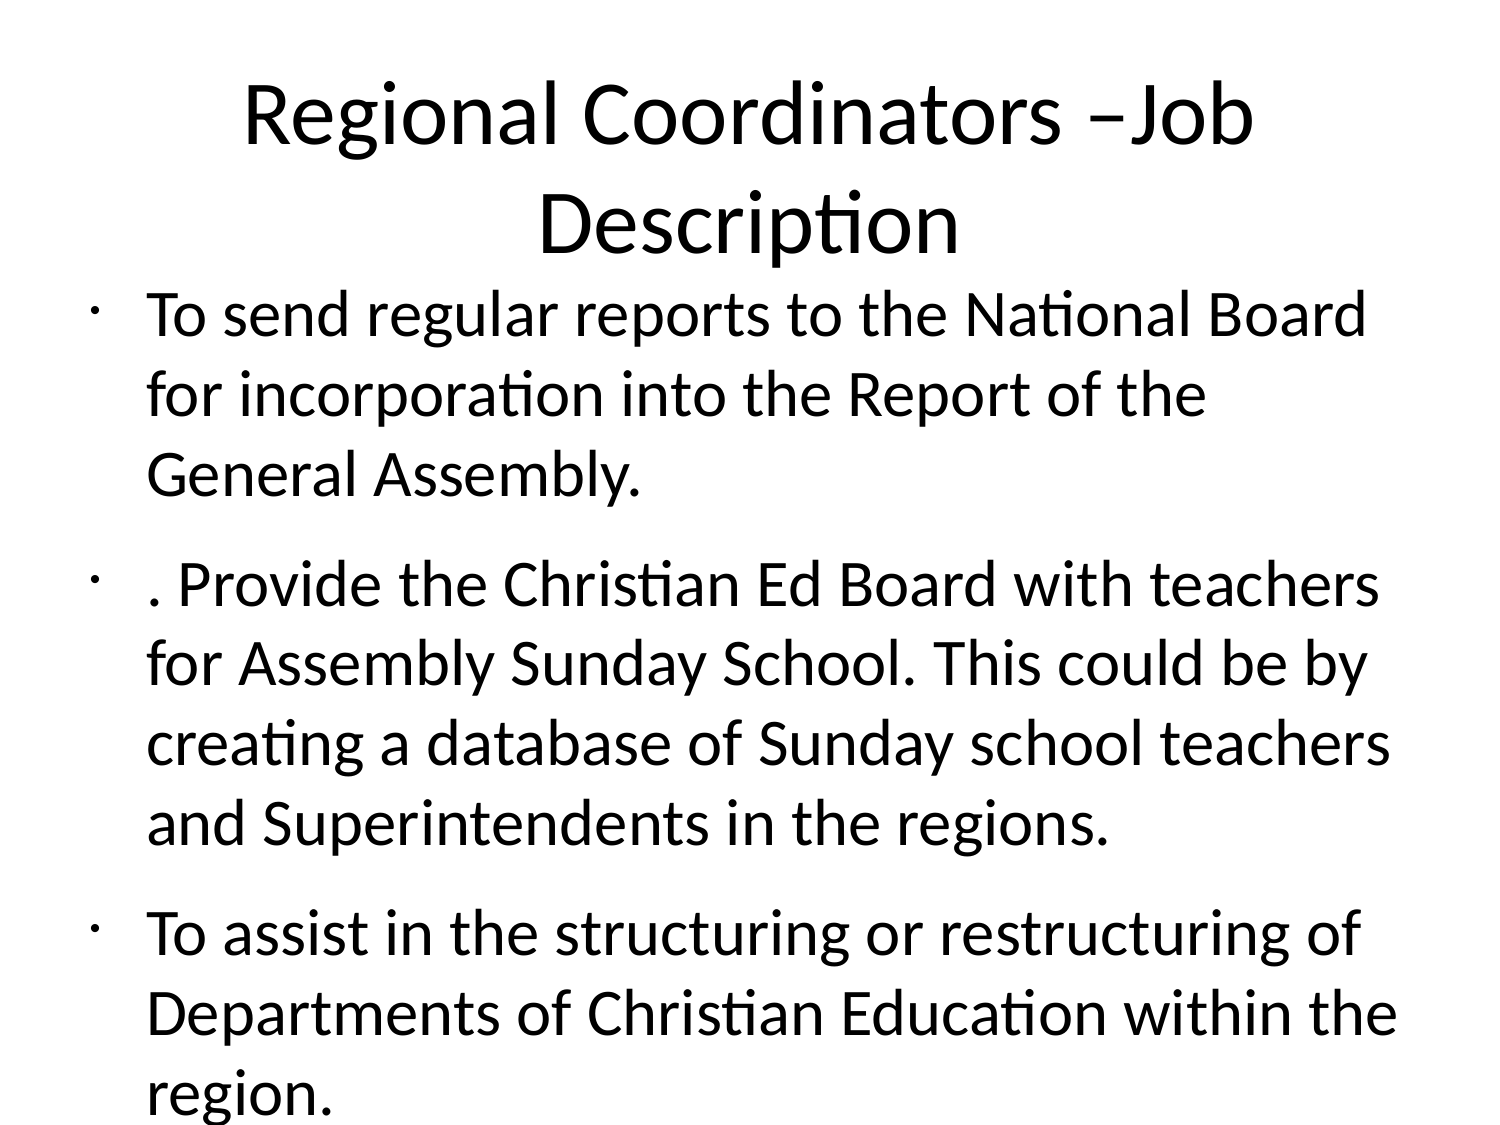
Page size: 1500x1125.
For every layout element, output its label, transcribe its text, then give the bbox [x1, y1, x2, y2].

list To send regular reports to the National Board for incorporation into the Report of the General Assembly. . Provide the Christian Ed Board with teachers for Assembly Sunday School. This could be by creating a database of Sunday school teachers and Superintendents in the regions. To assist in the structuring or restructuring of Departments of Christian Education within the region. Assist in recruiting camp staff: eg Director, Chaplain, counsellors, cooks [75, 262, 1425, 1100]
title Regional Coordinators –Job Description [75, 45, 1425, 233]
